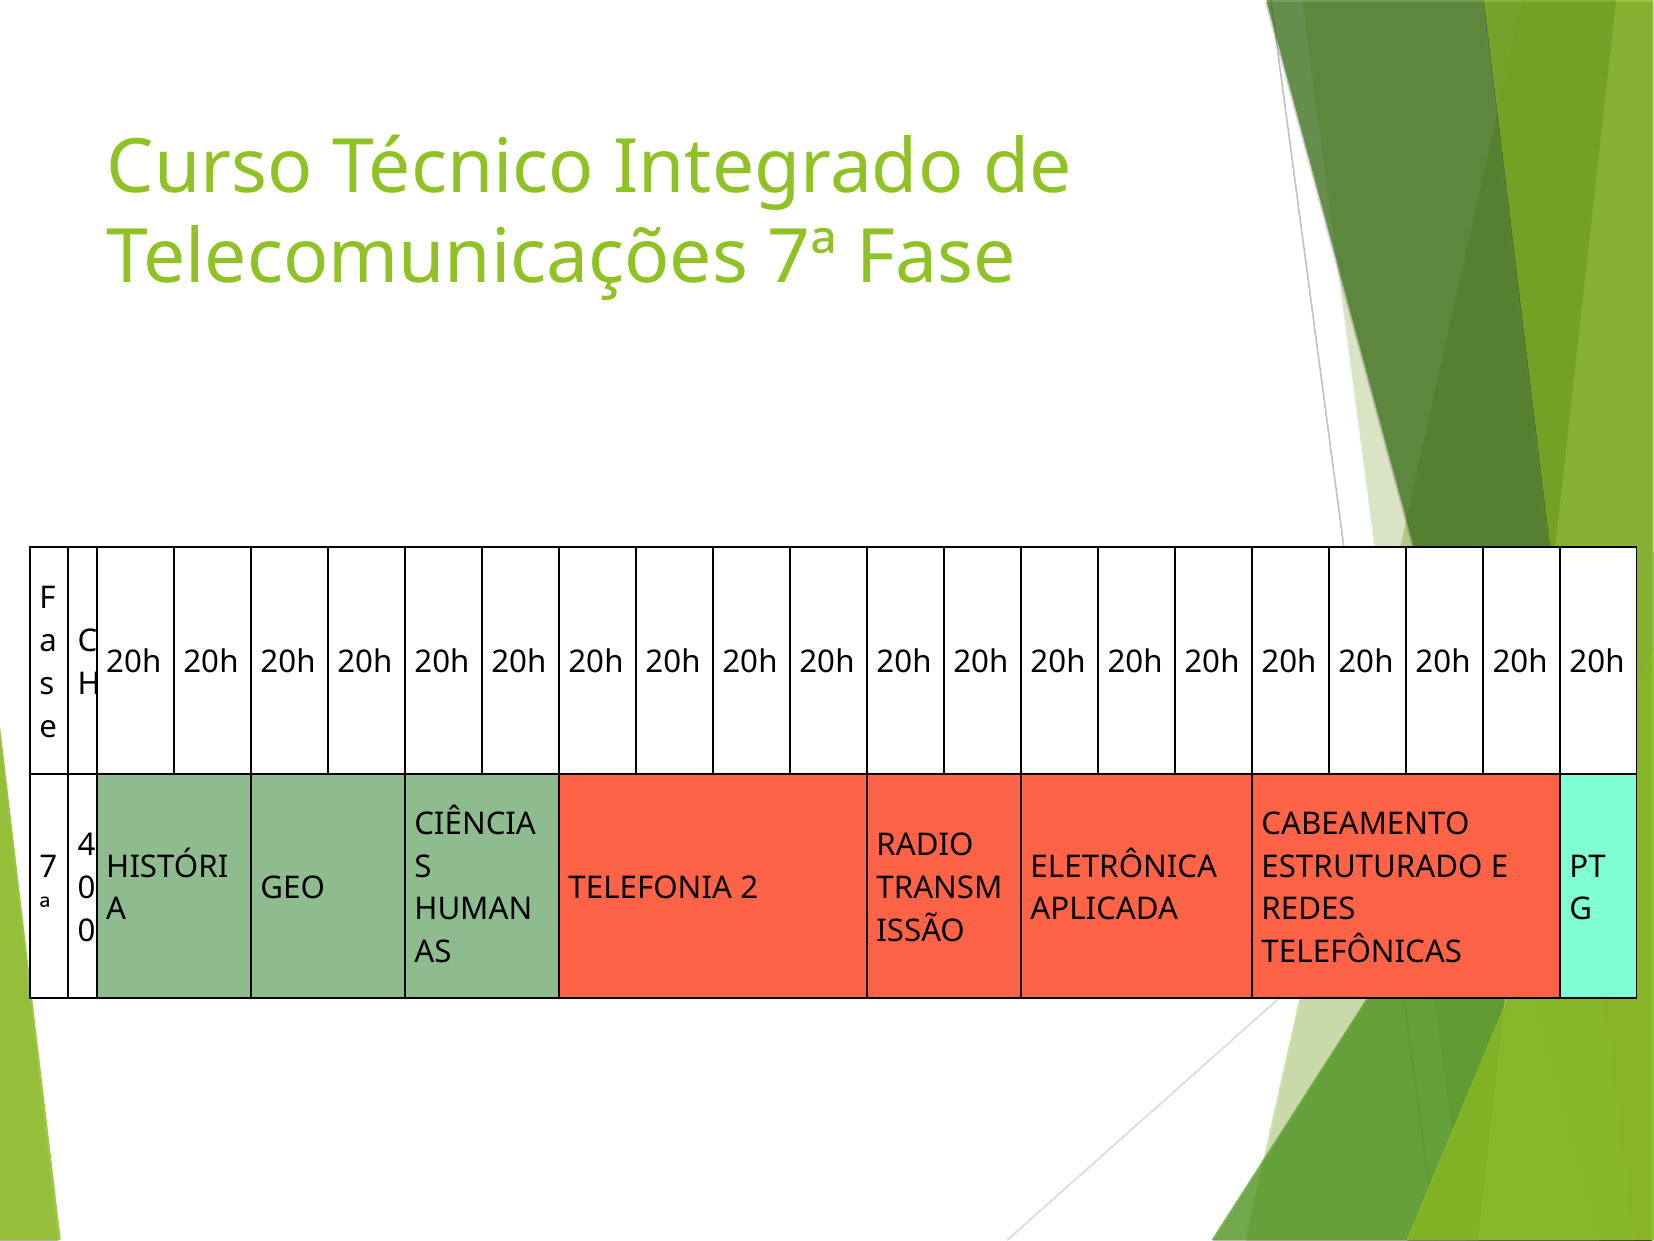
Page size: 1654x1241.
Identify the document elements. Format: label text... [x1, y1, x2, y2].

table_header 20h [868, 548, 943, 773]
table_cell HISTÓRIA [98, 775, 250, 997]
table_cell TELEFONIA 2 [560, 775, 866, 997]
table_header 20h [329, 548, 404, 773]
title Curso Técnico Integrado de Telecomunicações 7ª Fase [91, 110, 1258, 349]
table_header 20h [1022, 548, 1097, 773]
table_header 20h [252, 548, 327, 773]
table_header 20h [714, 548, 789, 773]
table_header 20h [1176, 548, 1251, 773]
table_header 20h [560, 548, 635, 773]
table_cell 7ª [31, 775, 67, 997]
table_header 20h [98, 548, 173, 773]
table_header 20h [406, 548, 481, 773]
table_cell RADIO TRANSMISSÃO [868, 775, 1020, 997]
table_header 20h [945, 548, 1020, 773]
table_header Fase [31, 548, 67, 773]
table_cell CABEAMENTO ESTRUTURADO E REDES TELEFÔNICAS [1253, 775, 1559, 997]
table_cell CIÊNCIAS HUMANAS [406, 775, 558, 997]
table_header 20h [637, 548, 712, 773]
table_cell 400 [69, 775, 96, 997]
table_header 20h [483, 548, 558, 773]
table_header 20h [1099, 548, 1174, 773]
table_header 20h [791, 548, 866, 773]
table_header 20h [1330, 548, 1405, 773]
table_cell GEO [252, 775, 404, 997]
table_header 20h [1407, 548, 1482, 773]
table_header 20h [175, 548, 250, 773]
table_header 20h [1561, 548, 1636, 773]
table_header CH [69, 548, 96, 773]
table_cell ELETRÔNICA APLICADA [1022, 775, 1251, 997]
table_header 20h [1484, 548, 1559, 773]
table_header 20h [1253, 548, 1328, 773]
table_cell PTG [1561, 775, 1636, 997]
